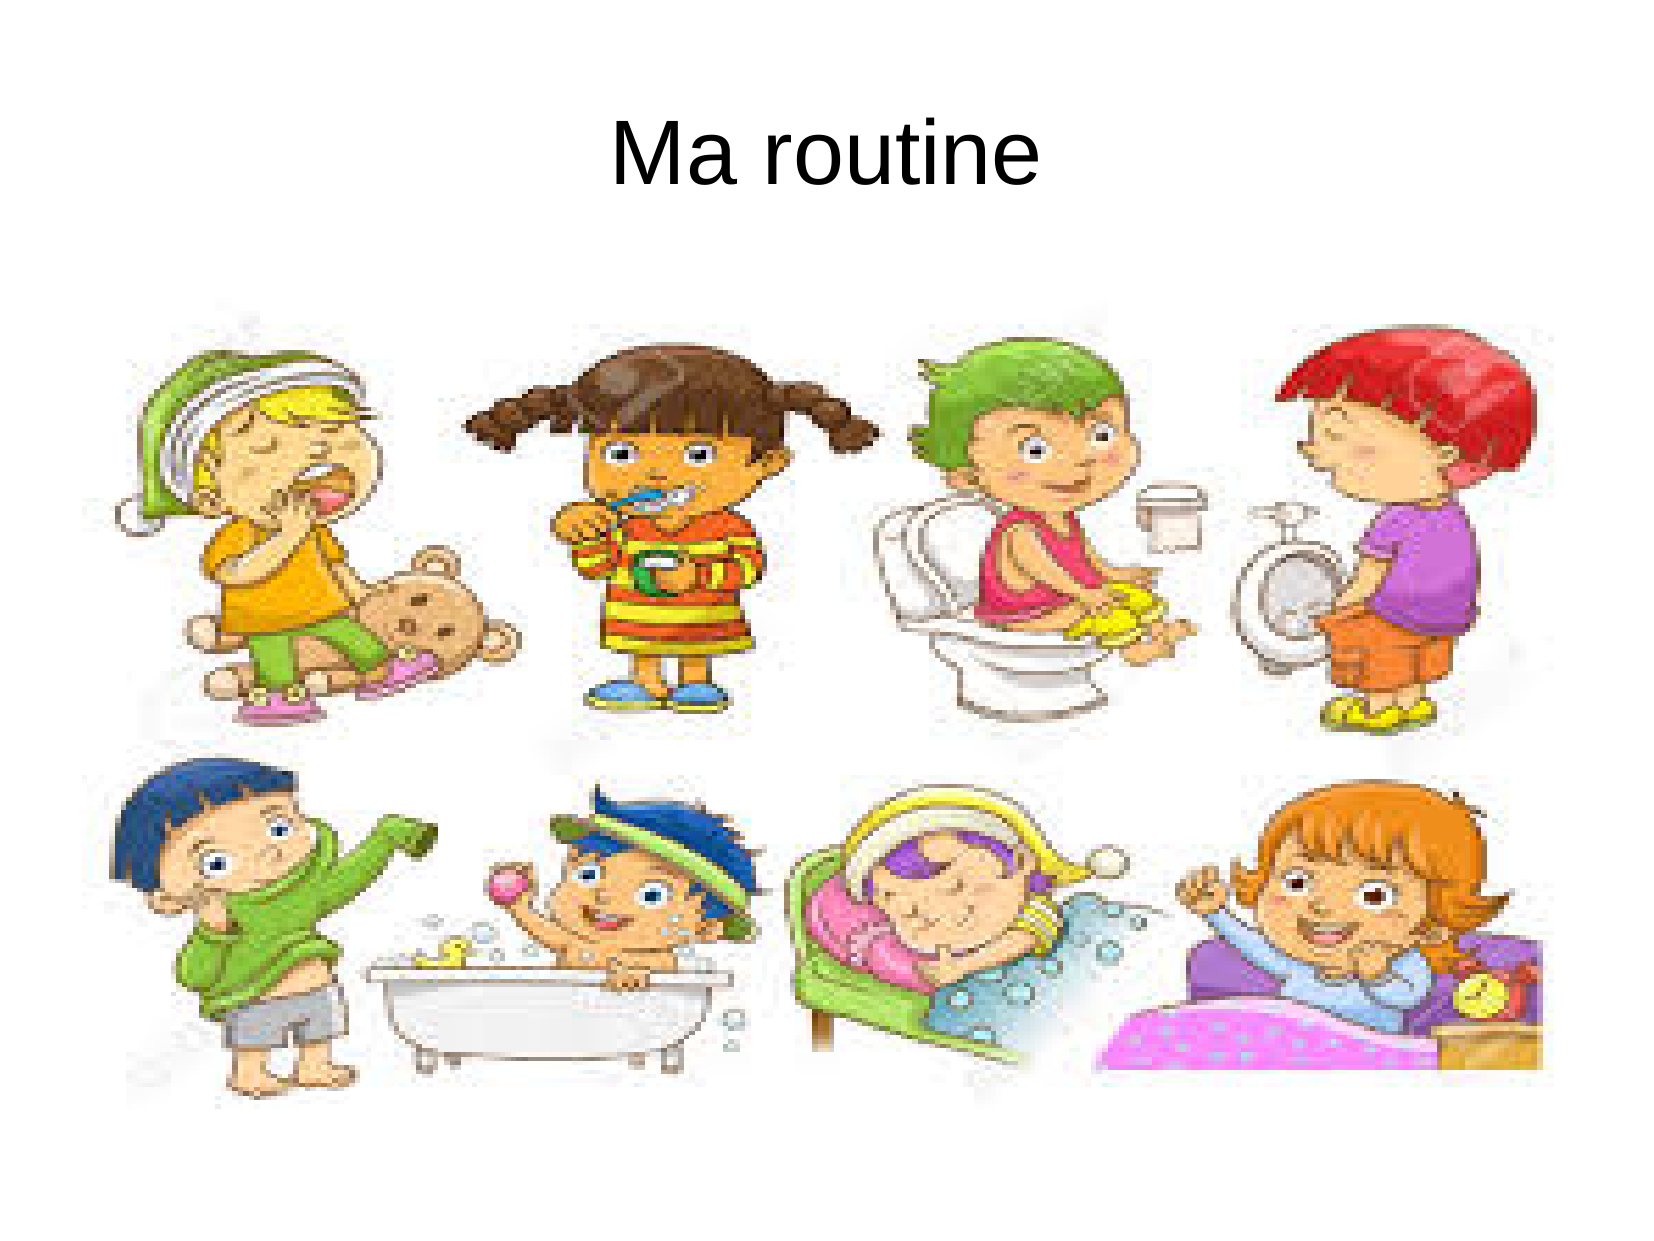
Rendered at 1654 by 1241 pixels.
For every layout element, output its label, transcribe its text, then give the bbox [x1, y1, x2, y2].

picture [82, 290, 1571, 1109]
title Ma routine [82, 49, 1571, 257]
